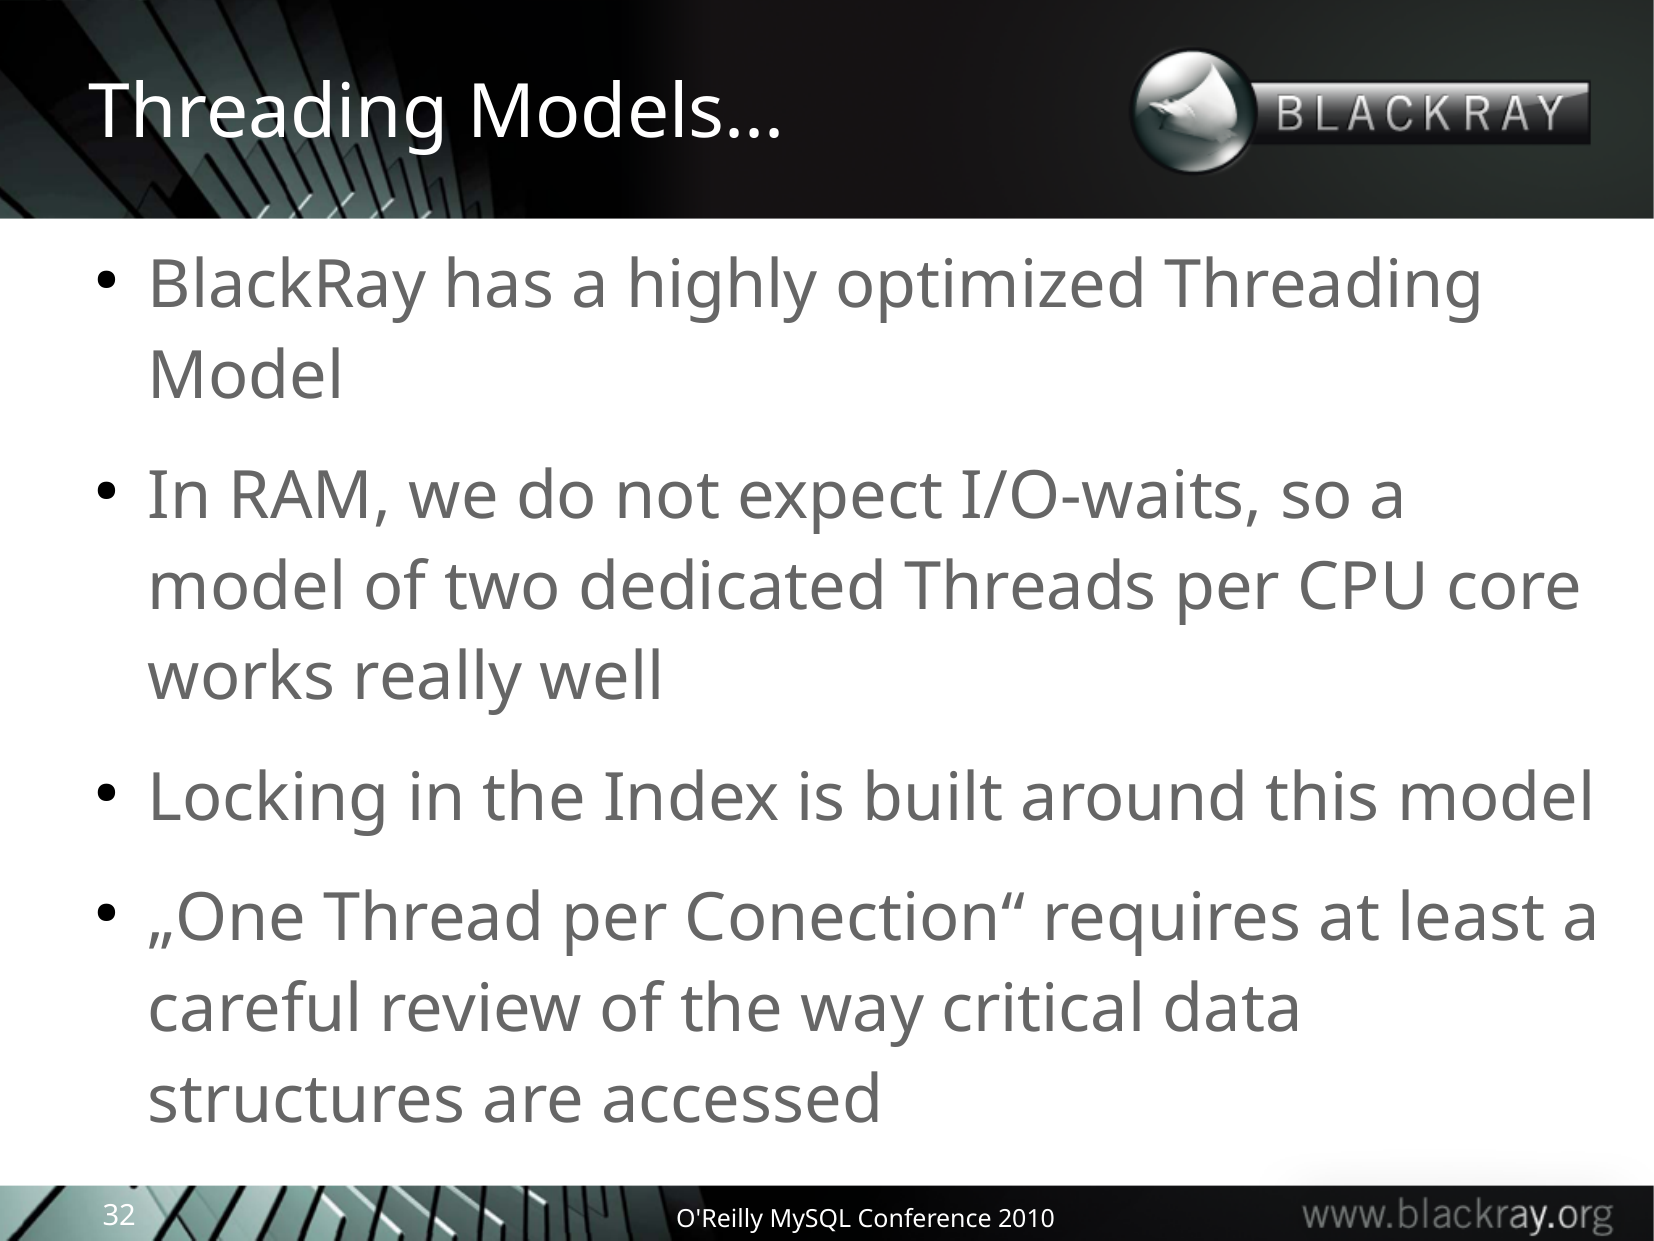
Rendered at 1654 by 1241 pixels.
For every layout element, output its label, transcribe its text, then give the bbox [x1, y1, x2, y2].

list BlackRay has a highly optimized Threading Model In RAM, we do not expect I/O-waits, so a model of two dedicated Threads per CPU core works really well Locking in the Index is built around this model „One Thread per Conection“ requires at least a careful review of the way critical data structures are accessed [76, 236, 1625, 1137]
picture [0, 0, 1654, 1241]
title Threading Models... [88, 46, 1577, 170]
